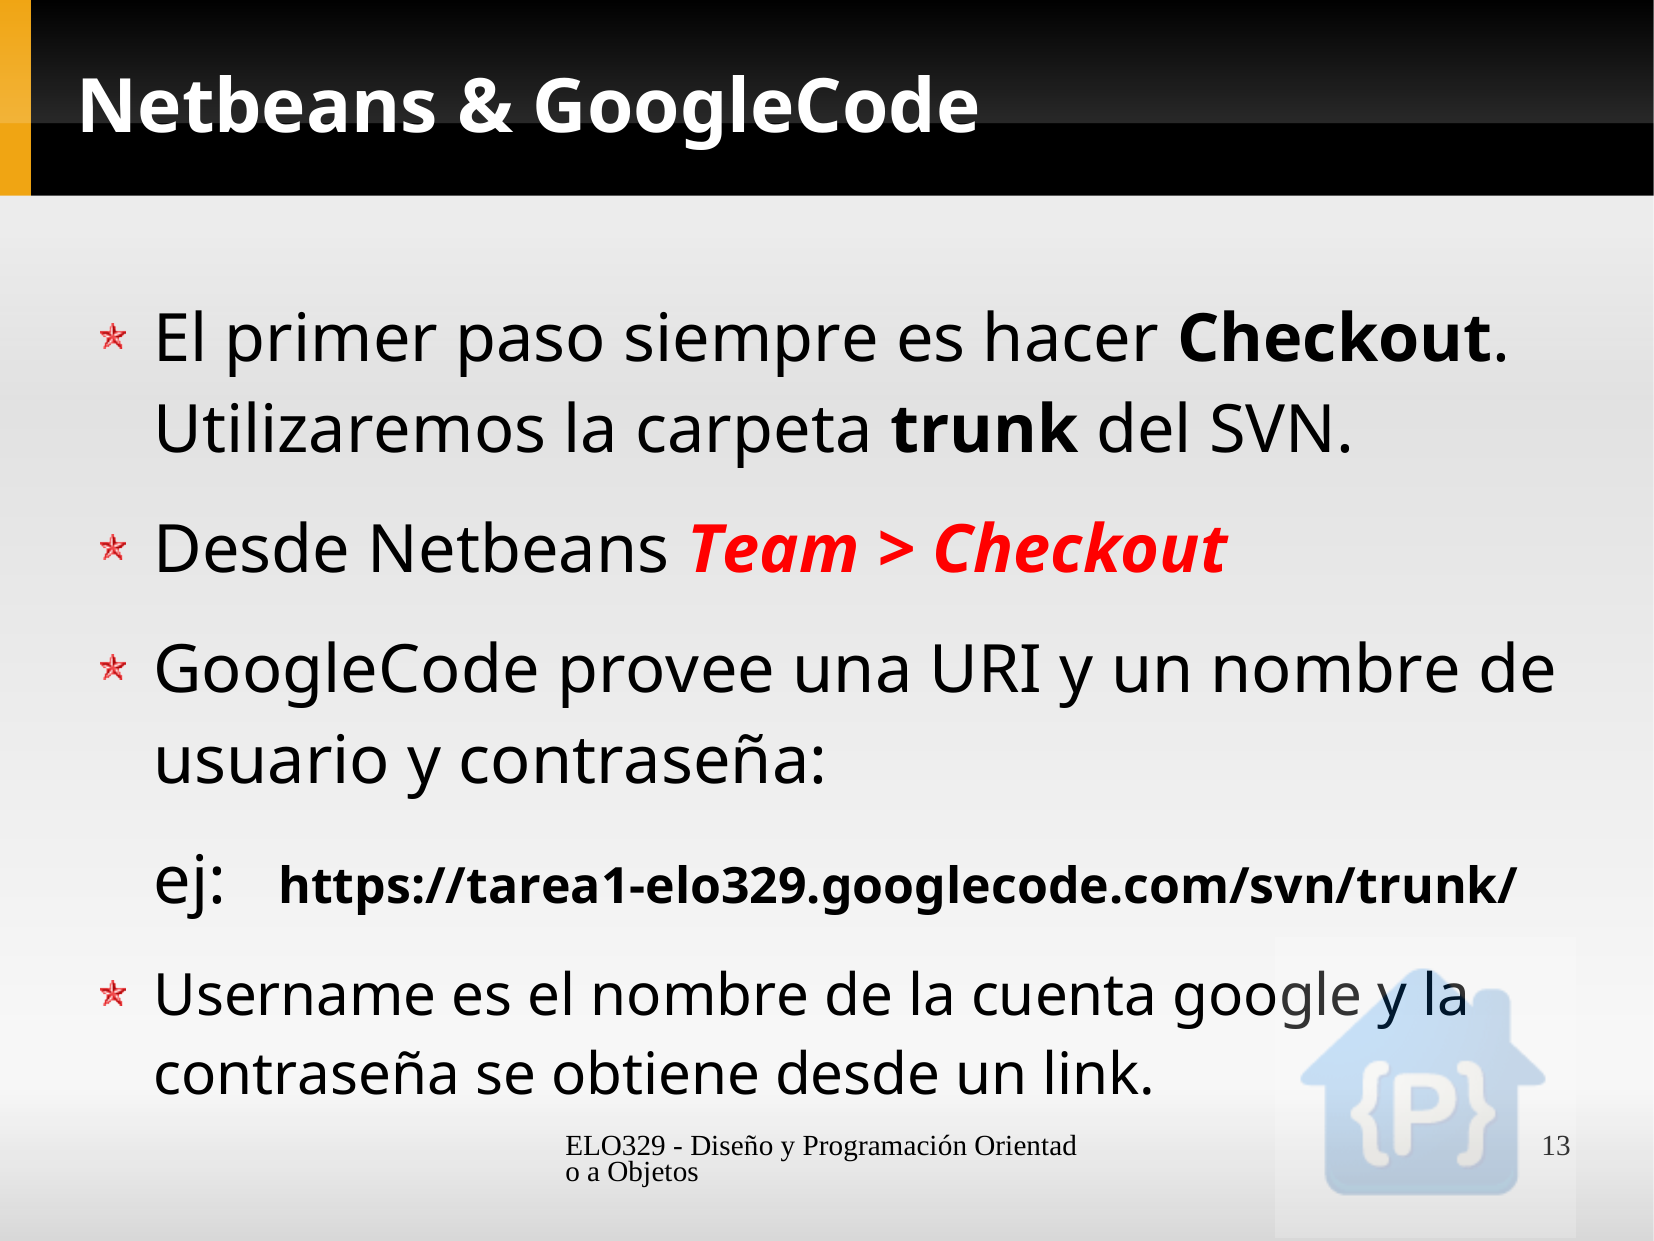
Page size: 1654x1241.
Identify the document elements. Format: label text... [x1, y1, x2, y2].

list El primer paso siempre es hacer Checkout. Utilizaremos la carpeta trunk del SVN. Desde Netbeans Team > Checkout GoogleCode provee una URI y un nombre de usuario y contraseña: ej: https://tarea1-elo329.googlecode.com/svn/trunk/ Username es el nombre de la cuenta google y la contraseña se obtiene desde un link. [82, 290, 1571, 1109]
title Netbeans & GoogleCode [76, 0, 1565, 208]
picture [0, 0, 1654, 1241]
